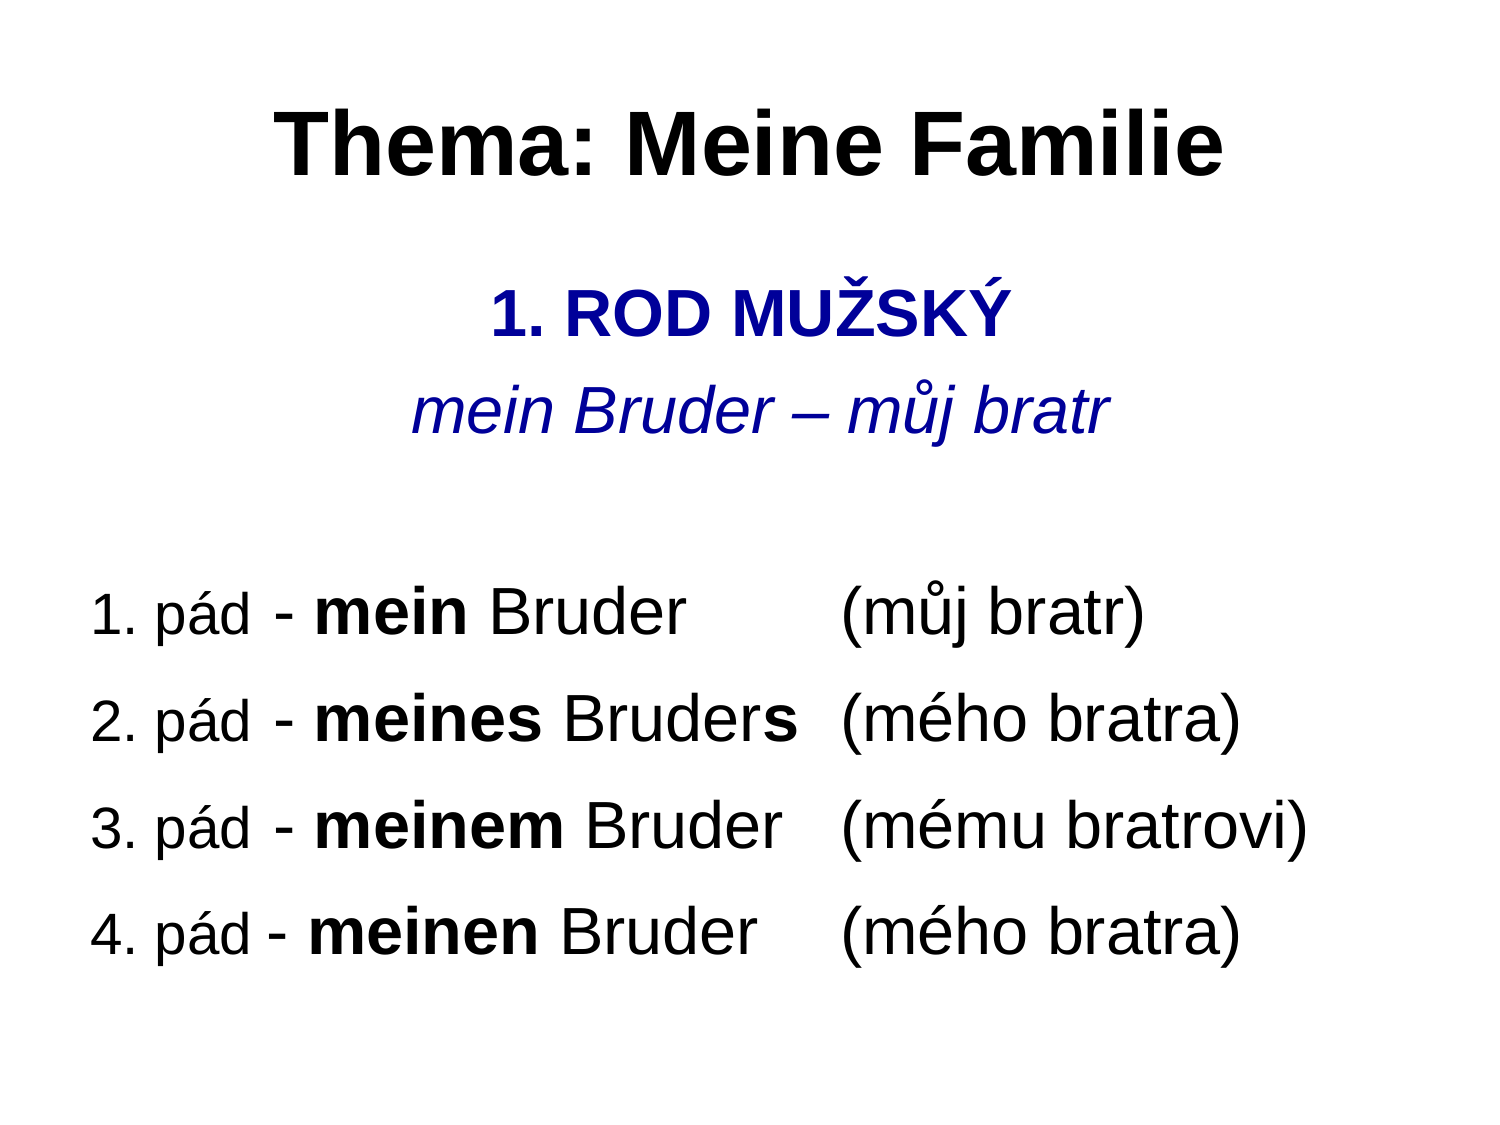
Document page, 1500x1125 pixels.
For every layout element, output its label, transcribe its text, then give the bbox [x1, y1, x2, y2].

title Thema: Meine Familie [75, 45, 1426, 233]
list 1. ROD MUŽSKÝ mein Bruder – můj bratr 1. pád - mein Bruder (můj bratr) 2. pád - meines Bruders (mého bratra) 3. pád - meinem Bruder (mému bratrovi) 4. pád - meinen Bruder (mého bratra) [75, 262, 1447, 1074]
